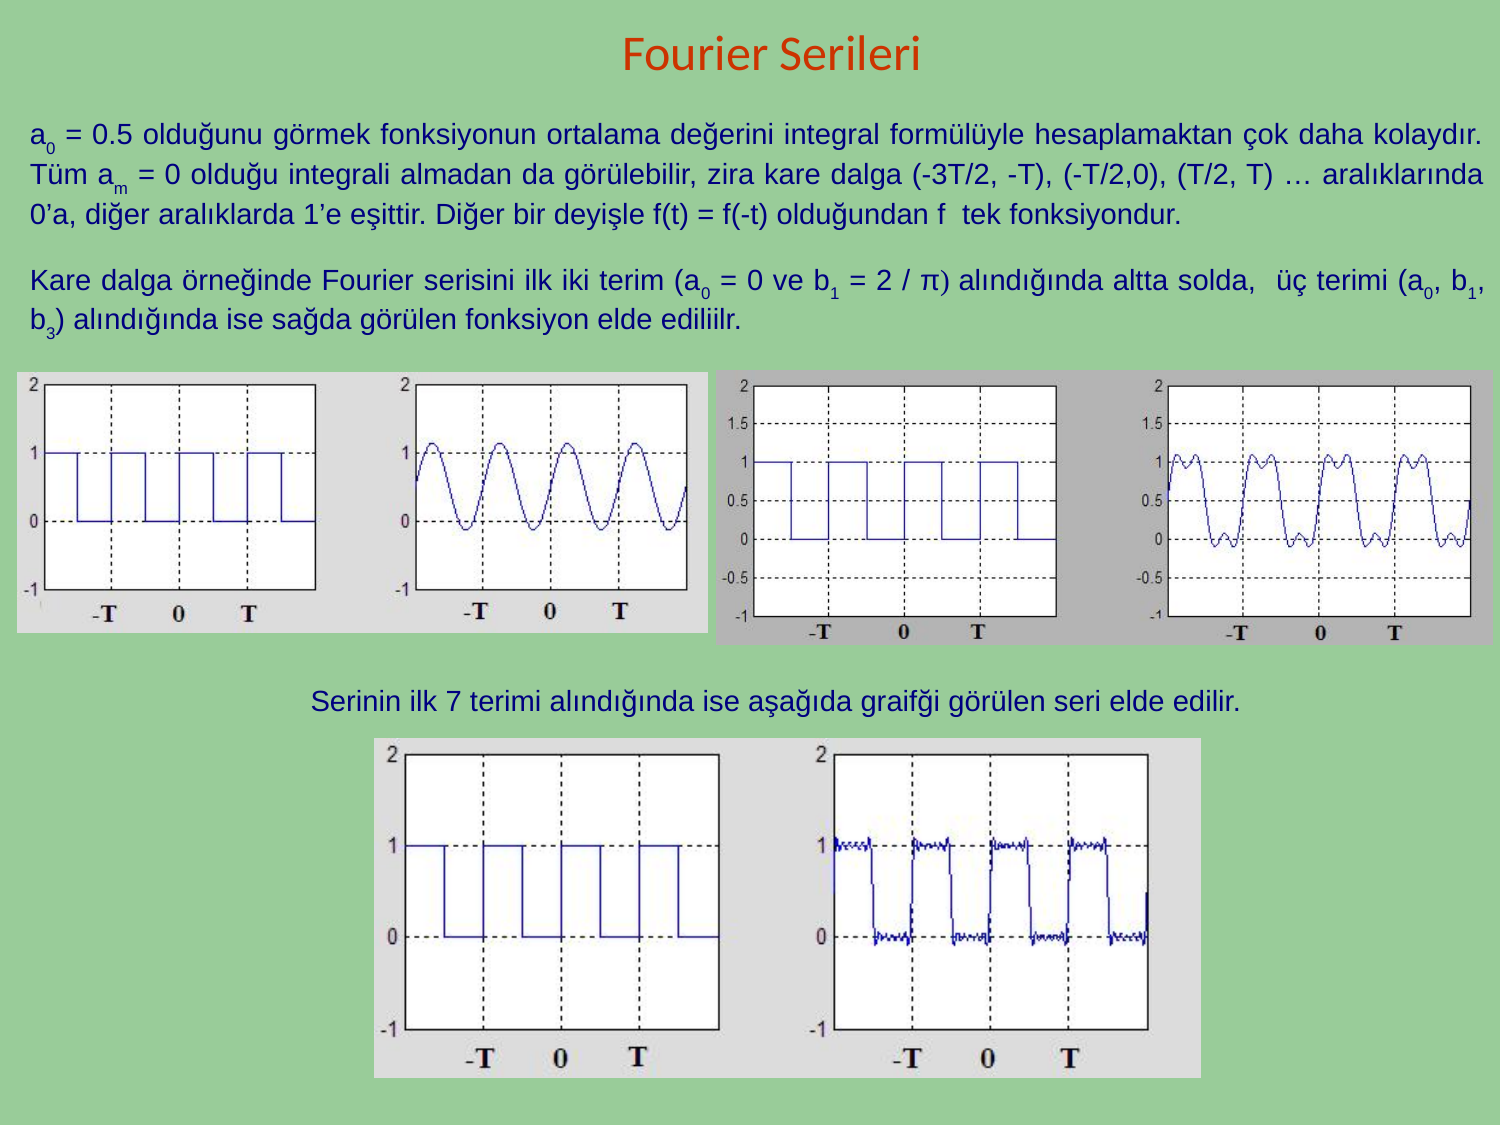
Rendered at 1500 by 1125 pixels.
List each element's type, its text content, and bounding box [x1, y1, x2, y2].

title Fourier Serileri [135, 10, 1410, 106]
picture [374, 738, 1201, 1078]
picture [716, 370, 1493, 646]
text_box a0 = 0.5 olduğunu görmek fonksiyonun ortalama değerini integral formülüyle hesaplamaktan çok daha kolaydır. Tüm am = 0 olduğu integrali almadan da görülebilir, zira kare dalga (-3T/2, -T), (-T/2,0), (T/2, T) … aralıklarında 0’a, diğer aralıklarda 1’e eşittir. Diğer bir deyişle f(t) = f(-t) olduğundan f tek fonksiyondur. Kare dalga örneğinde Fourier serisini ilk iki terim (a0 = 0 ve b1 = 2 / π) alındığında altta solda, üç terimi (a0, b1, b3) alındığında ise sağda görülen fonksiyon elde ediliilr. [15, 111, 1500, 351]
picture [17, 372, 708, 633]
text_box Serinin ilk 7 terimi alındığında ise aşağıda graifği görülen seri elde edilir. [86, 677, 1467, 742]
